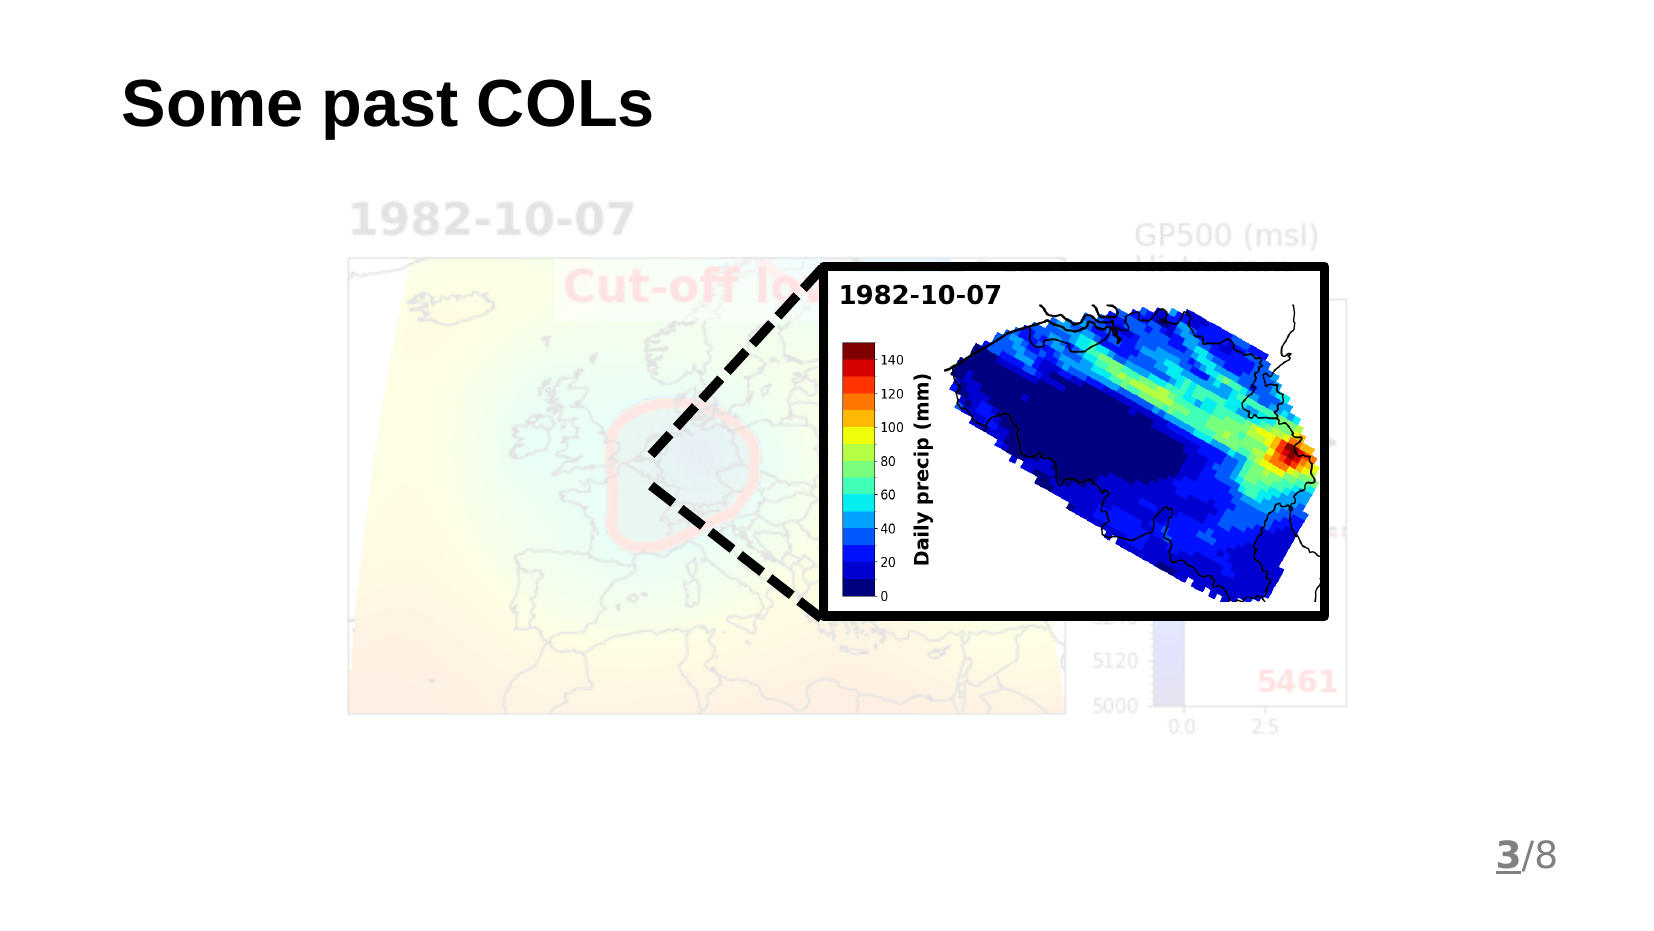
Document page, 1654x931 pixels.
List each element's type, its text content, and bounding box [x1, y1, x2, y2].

text_box 3/8 [1480, 826, 1595, 897]
text_box Some past COLs [107, 59, 1270, 186]
picture [829, 272, 1320, 611]
text_box [177, 147, 1536, 768]
